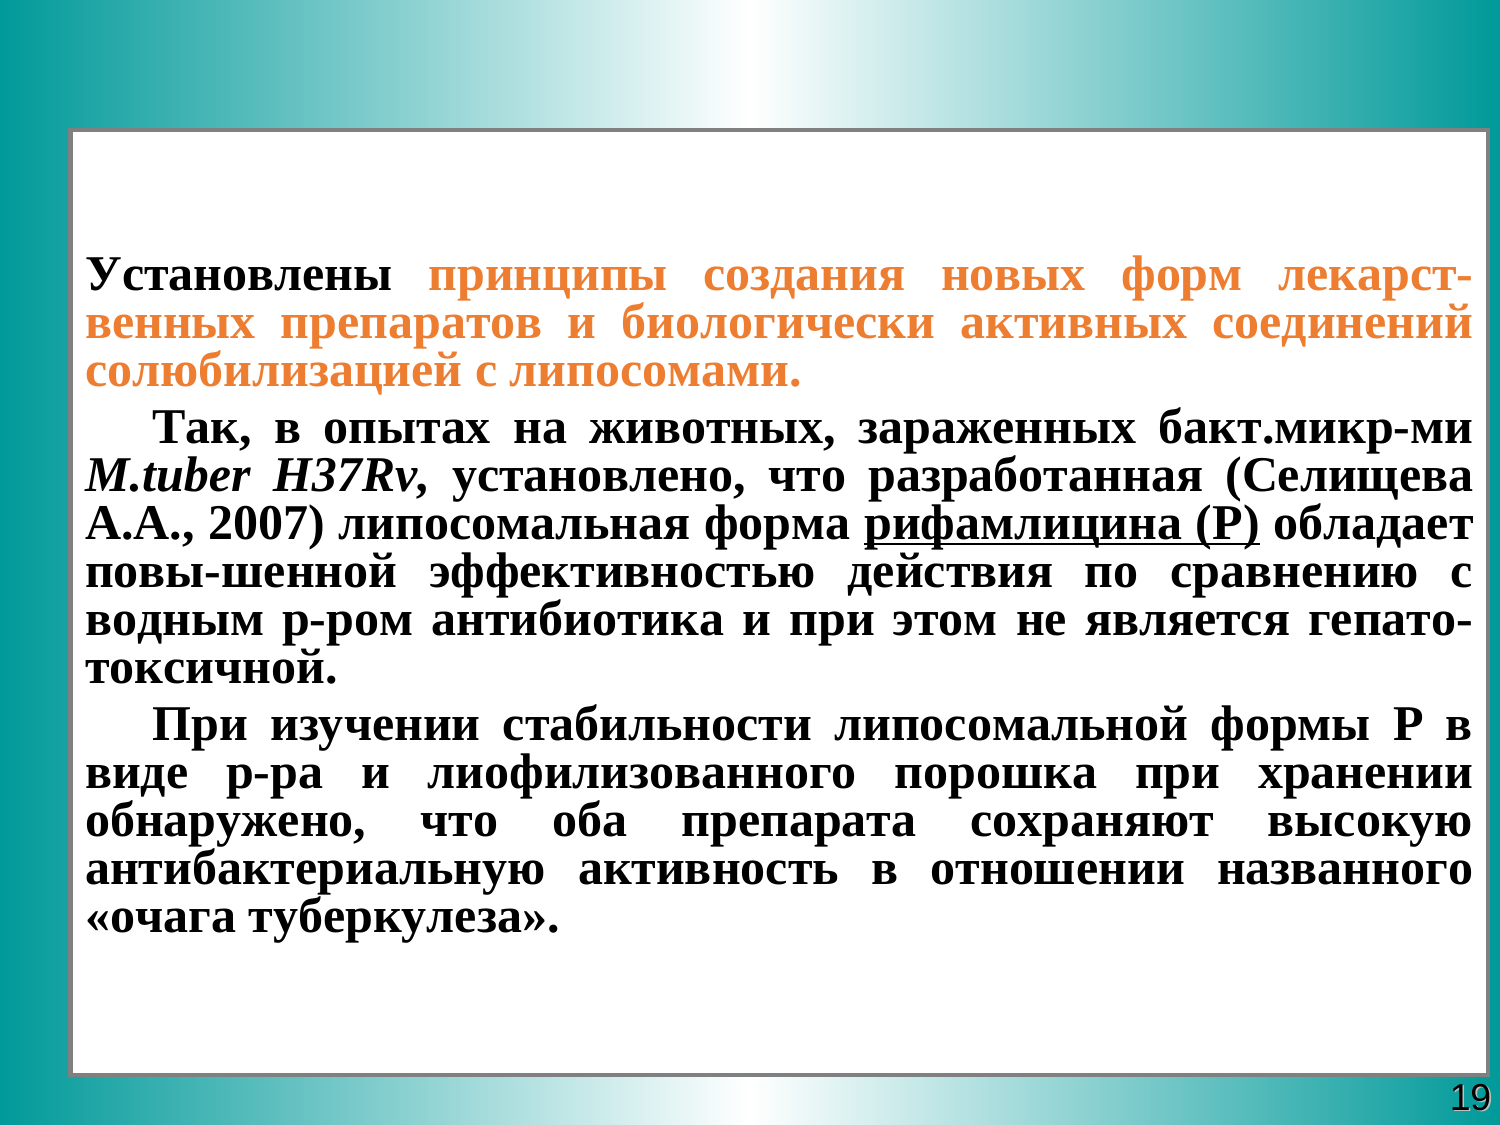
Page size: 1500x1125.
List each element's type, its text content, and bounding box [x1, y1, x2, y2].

list Установлены принципы создания новых форм лекарст-венных препаратов и биологически активных соединений солюбилизацией с липосомами. Так, в опытах на животных, зараженных бакт.микр-ми M.tuber H37Rv, установлено, что разработанная (Селищева А.А., 2007) липосомальная форма рифамлицина (Р) обладает повы-шенной эффективностью действия по сравнению с водным р-ром антибиотика и при этом не является гепато-токсичной. При изучении стабильности липосомальной формы Р в виде р-ра и лиофилизованного порошка при хранении обнаружено, что оба препарата сохраняют высокую антибактериальную активность в отношении названного «очага туберкулеза». [70, 129, 1489, 1075]
